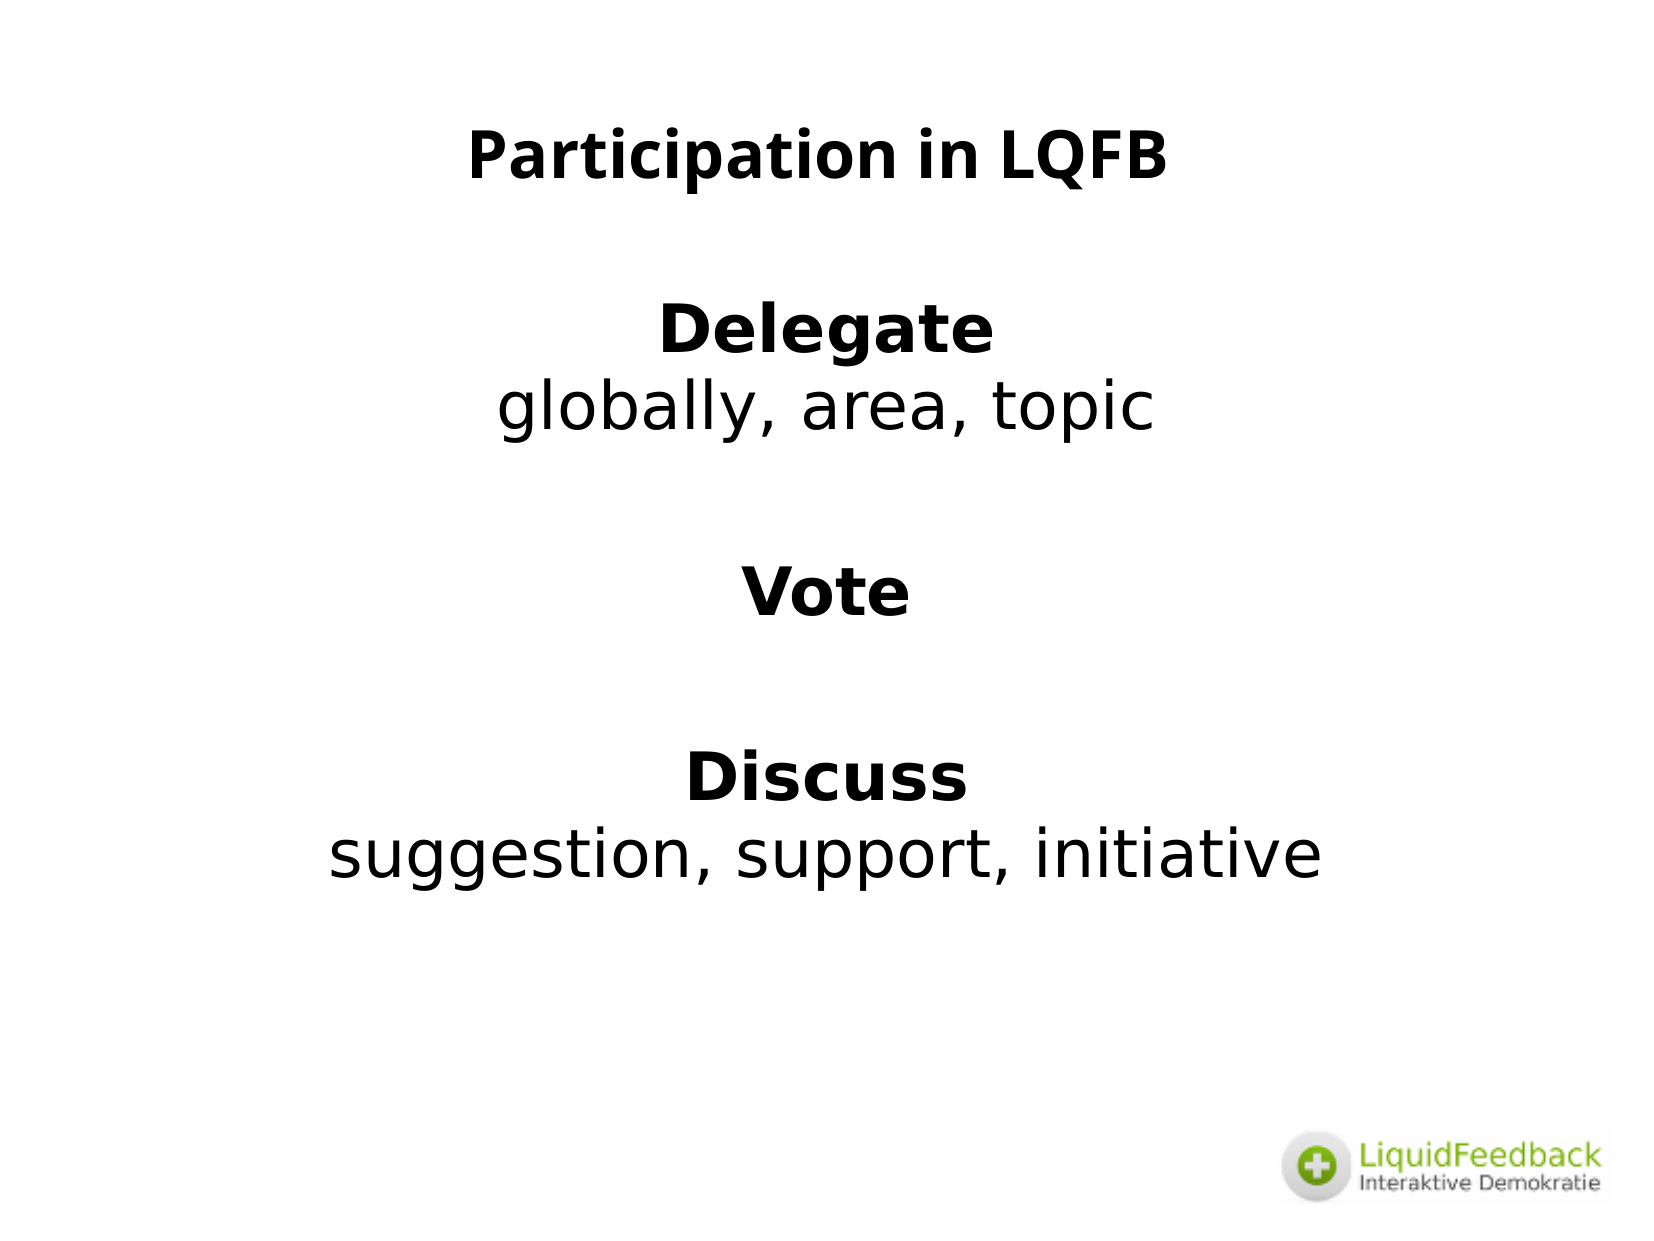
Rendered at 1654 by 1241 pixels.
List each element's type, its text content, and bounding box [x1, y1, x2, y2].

title Participation in LQFB [82, 49, 1571, 257]
list Delegate globally, area, topic Vote Discuss suggestion, support, initiative [82, 290, 1571, 1182]
picture [1276, 1127, 1613, 1205]
